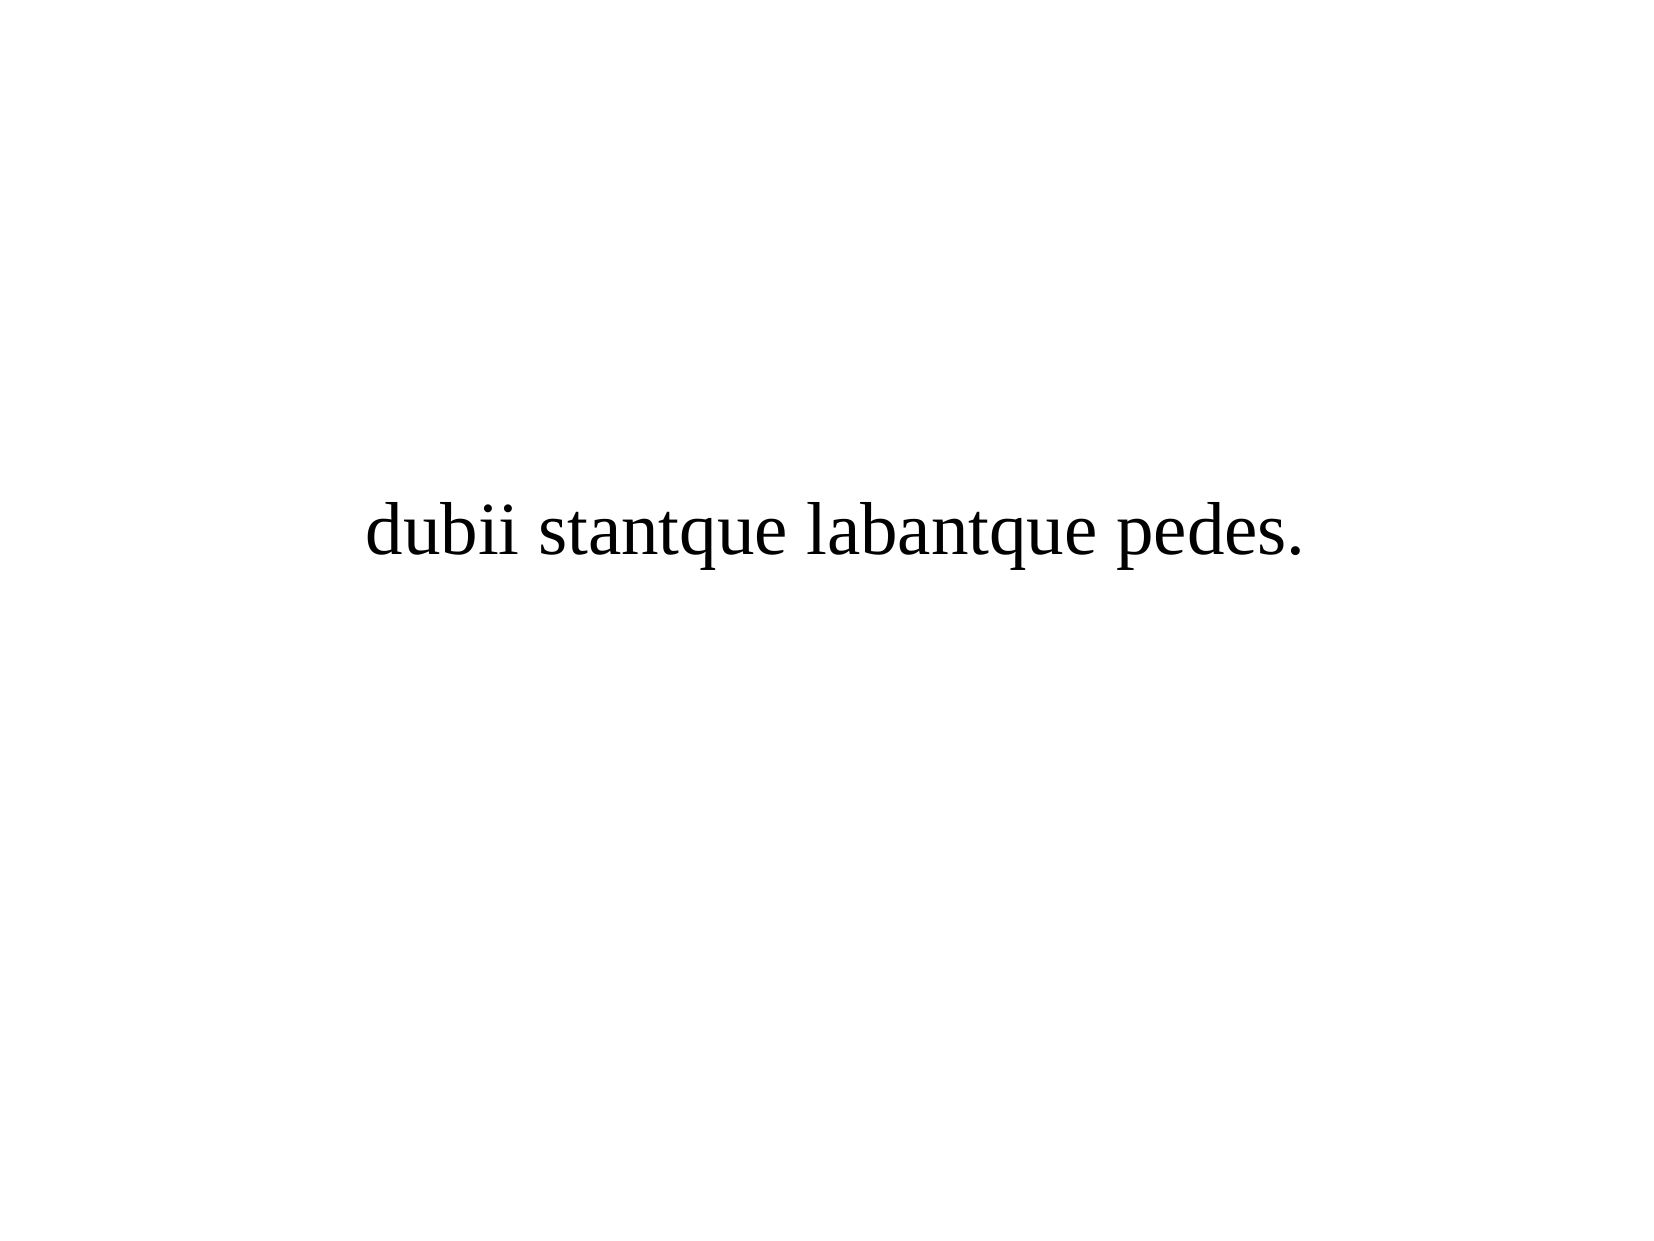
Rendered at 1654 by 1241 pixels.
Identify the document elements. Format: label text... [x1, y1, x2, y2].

subtitle dubii stantque labantque pedes. [82, 49, 1571, 1010]
